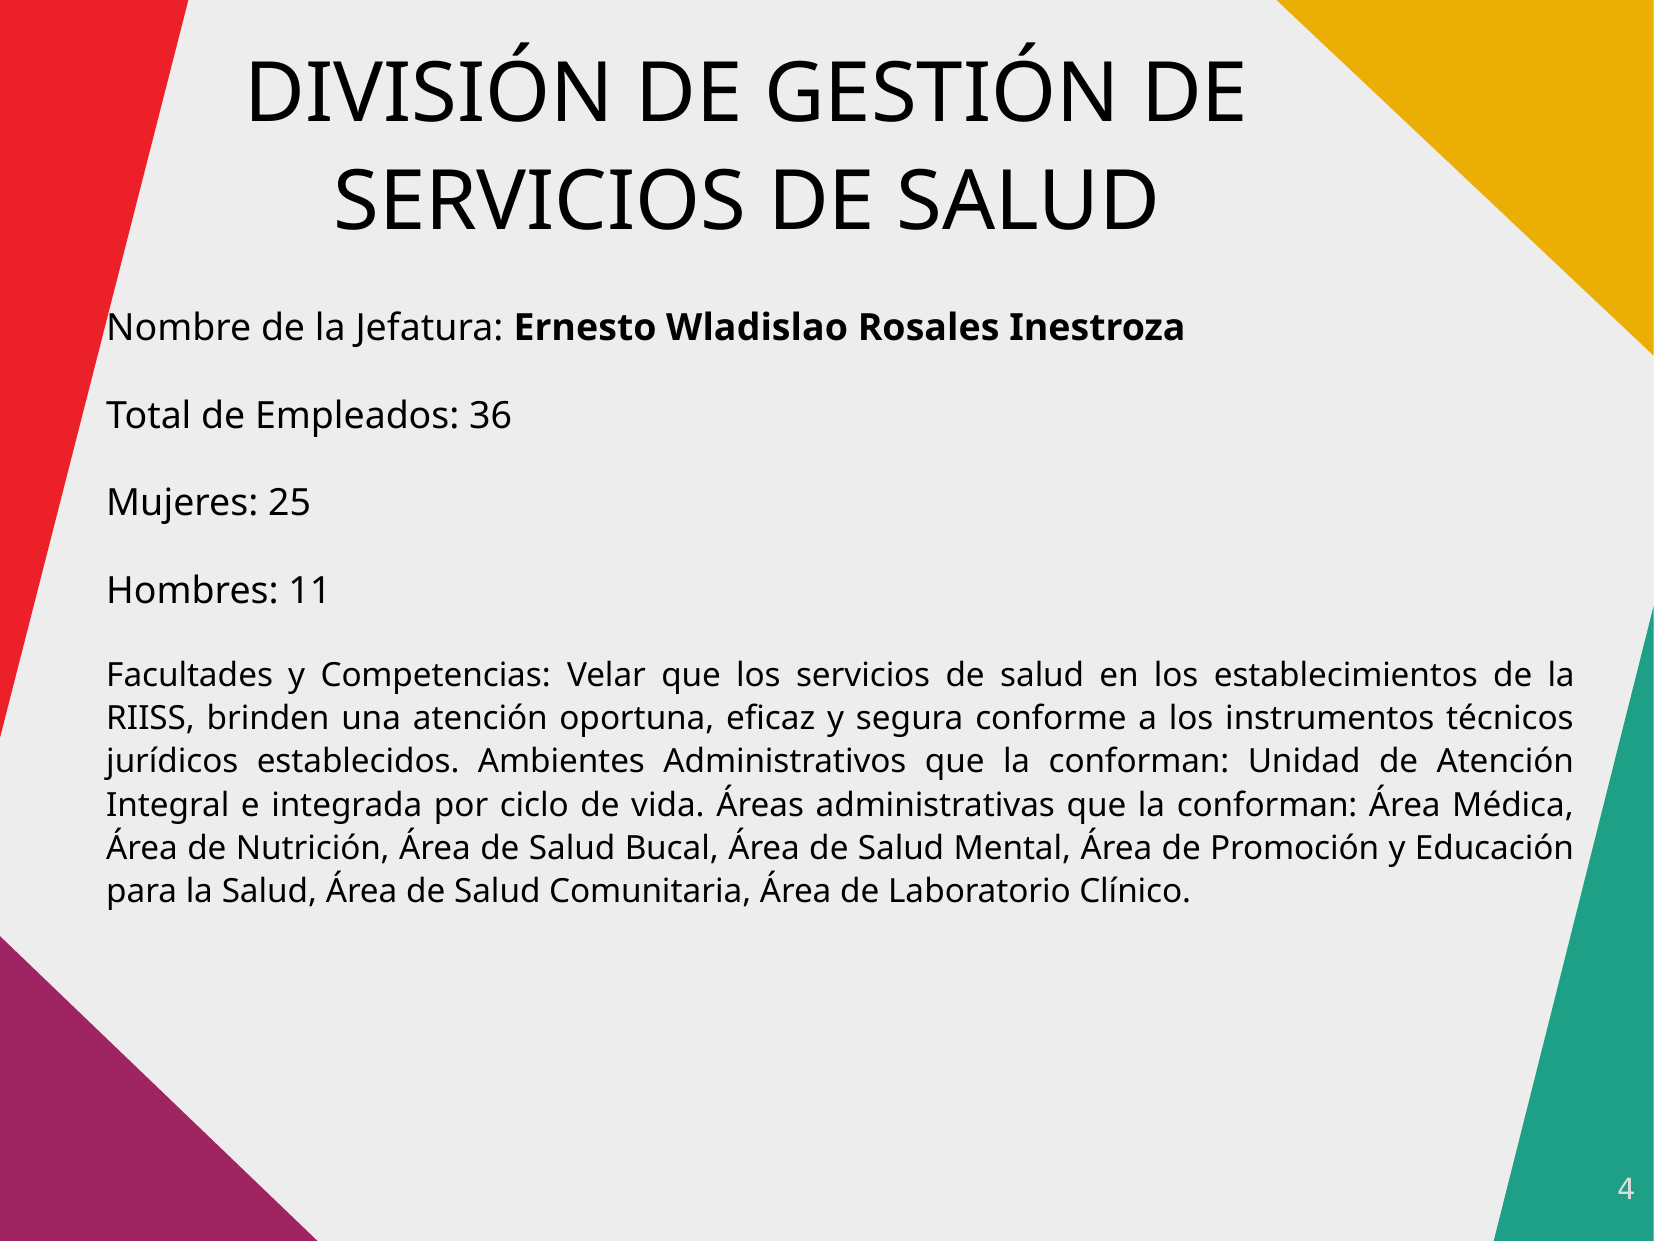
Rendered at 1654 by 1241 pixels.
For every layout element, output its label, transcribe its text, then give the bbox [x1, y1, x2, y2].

text_box Nombre de la Jefatura: Ernesto Wladislao Rosales Inestroza Total de Empleados: 36 Mujeres: 25 Hombres: 11 Facultades y Competencias: Velar que los servicios de salud en los establecimientos de la RIISS, brinden una atención oportuna, eficaz y segura conforme a los instrumentos técnicos jurídicos establecidos. Ambientes Administrativos que la conforman: Unidad de Atención Integral e integrada por ciclo de vida. Áreas administrativas que la conforman: Área Médica, Área de Nutrición, Área de Salud Bucal, Área de Salud Mental, Área de Promoción y Educación para la Salud, Área de Salud Comunitaria, Área de Laboratorio Clínico. [106, 299, 1577, 1019]
title DIVISIÓN DE GESTIÓN DE SERVICIOS DE SALUD [82, 30, 1412, 246]
